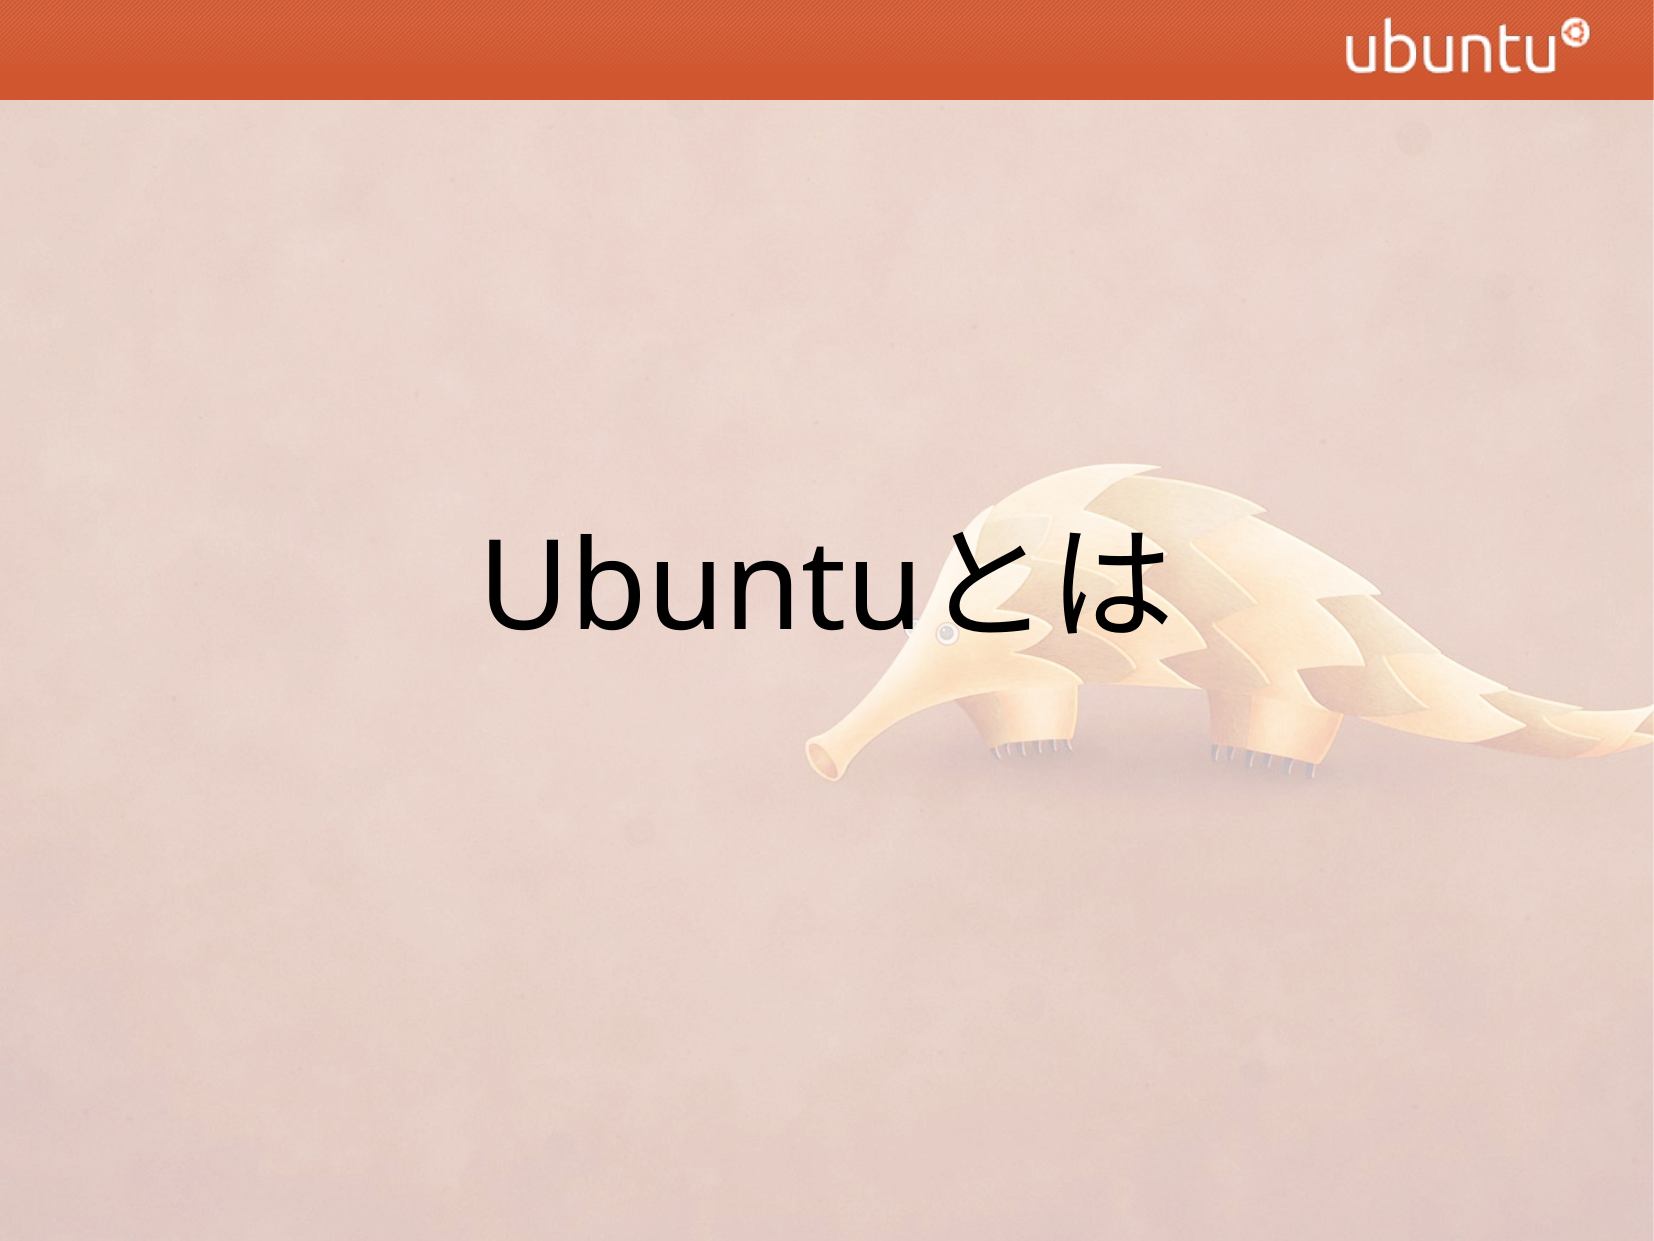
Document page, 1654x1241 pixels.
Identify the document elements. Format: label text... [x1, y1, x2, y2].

subtitle Ubuntuとは [82, 141, 1571, 1010]
picture [0, 0, 1654, 1241]
